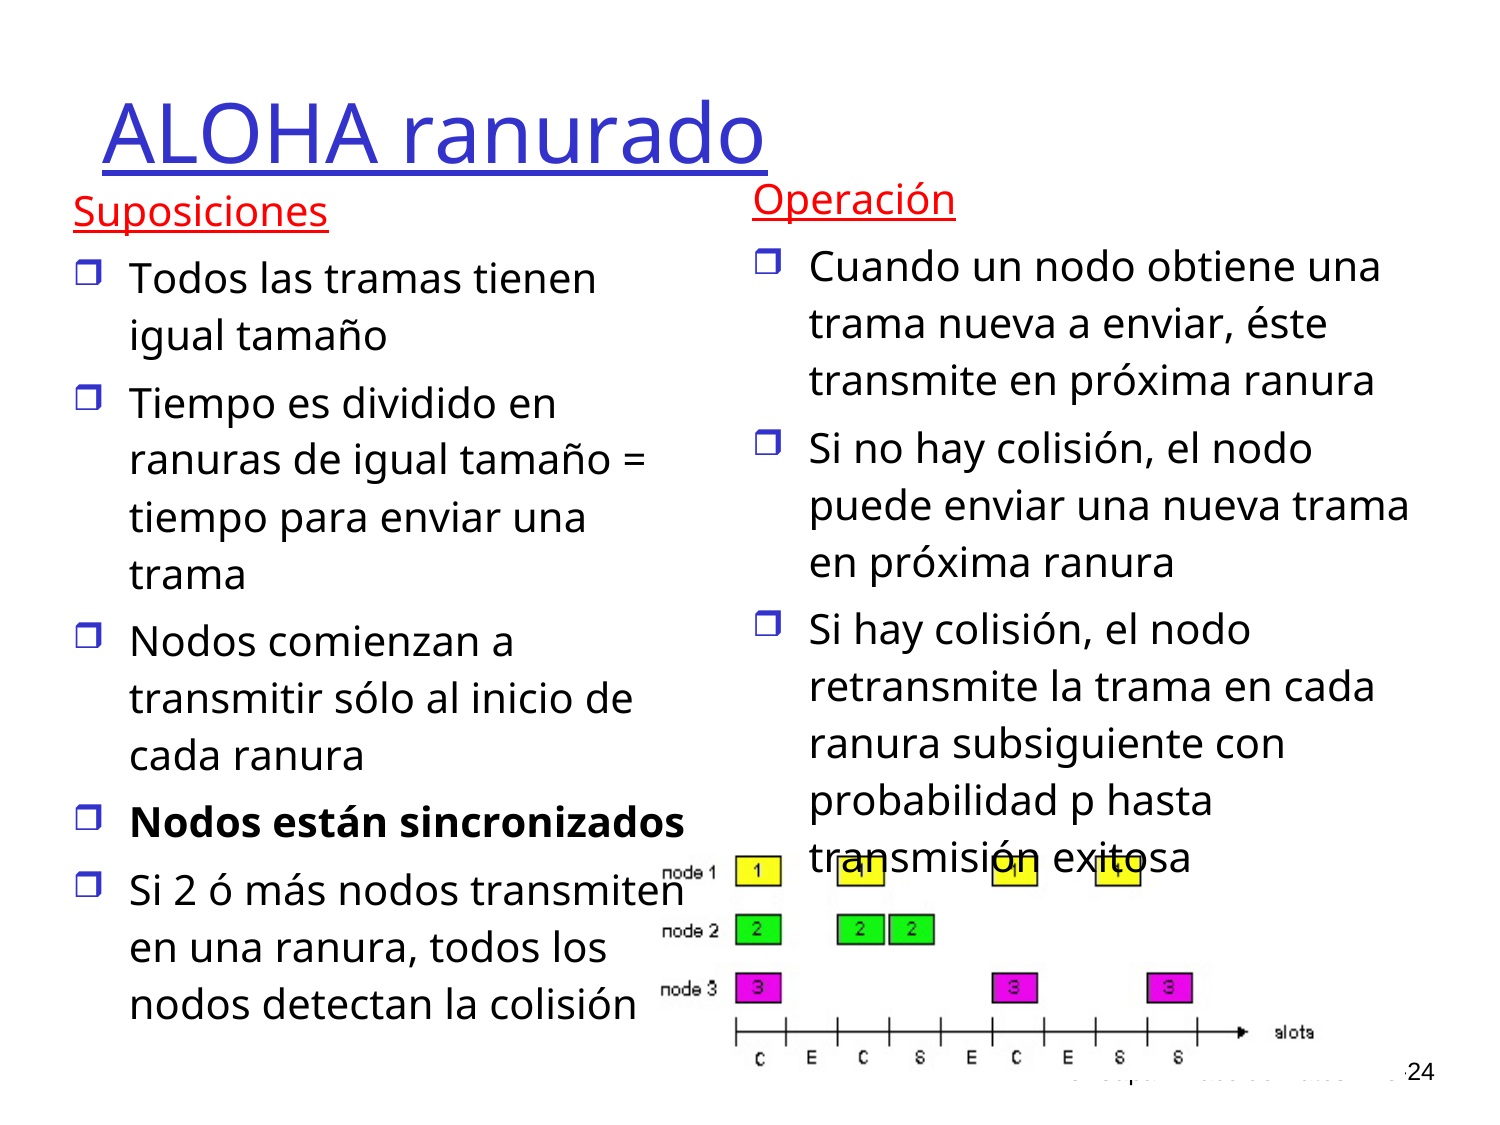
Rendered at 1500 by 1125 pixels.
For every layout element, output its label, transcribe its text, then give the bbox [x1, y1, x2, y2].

list Suposiciones Todos las tramas tienen igual tamaño Tiempo es dividido en ranuras de igual tamaño = tiempo para enviar una trama Nodos comienzan a transmitir sólo al inicio de cada ranura Nodos están sincronizados Si 2 ó más nodos transmiten en una ranura, todos los nodos detectan la colisión [58, 173, 713, 937]
title ALOHA ranurado [87, 37, 1363, 225]
picture [579, 854, 1405, 1080]
list Operación Cuando un nodo obtiene una trama nueva a enviar, éste transmite en próxima ranura Si no hay colisión, el nodo puede enviar una nueva trama en próxima ranura Si hay colisión, el nodo retransmite la trama en cada ranura subsiguiente con probabilidad p hasta transmisión exitosa [737, 162, 1449, 925]
